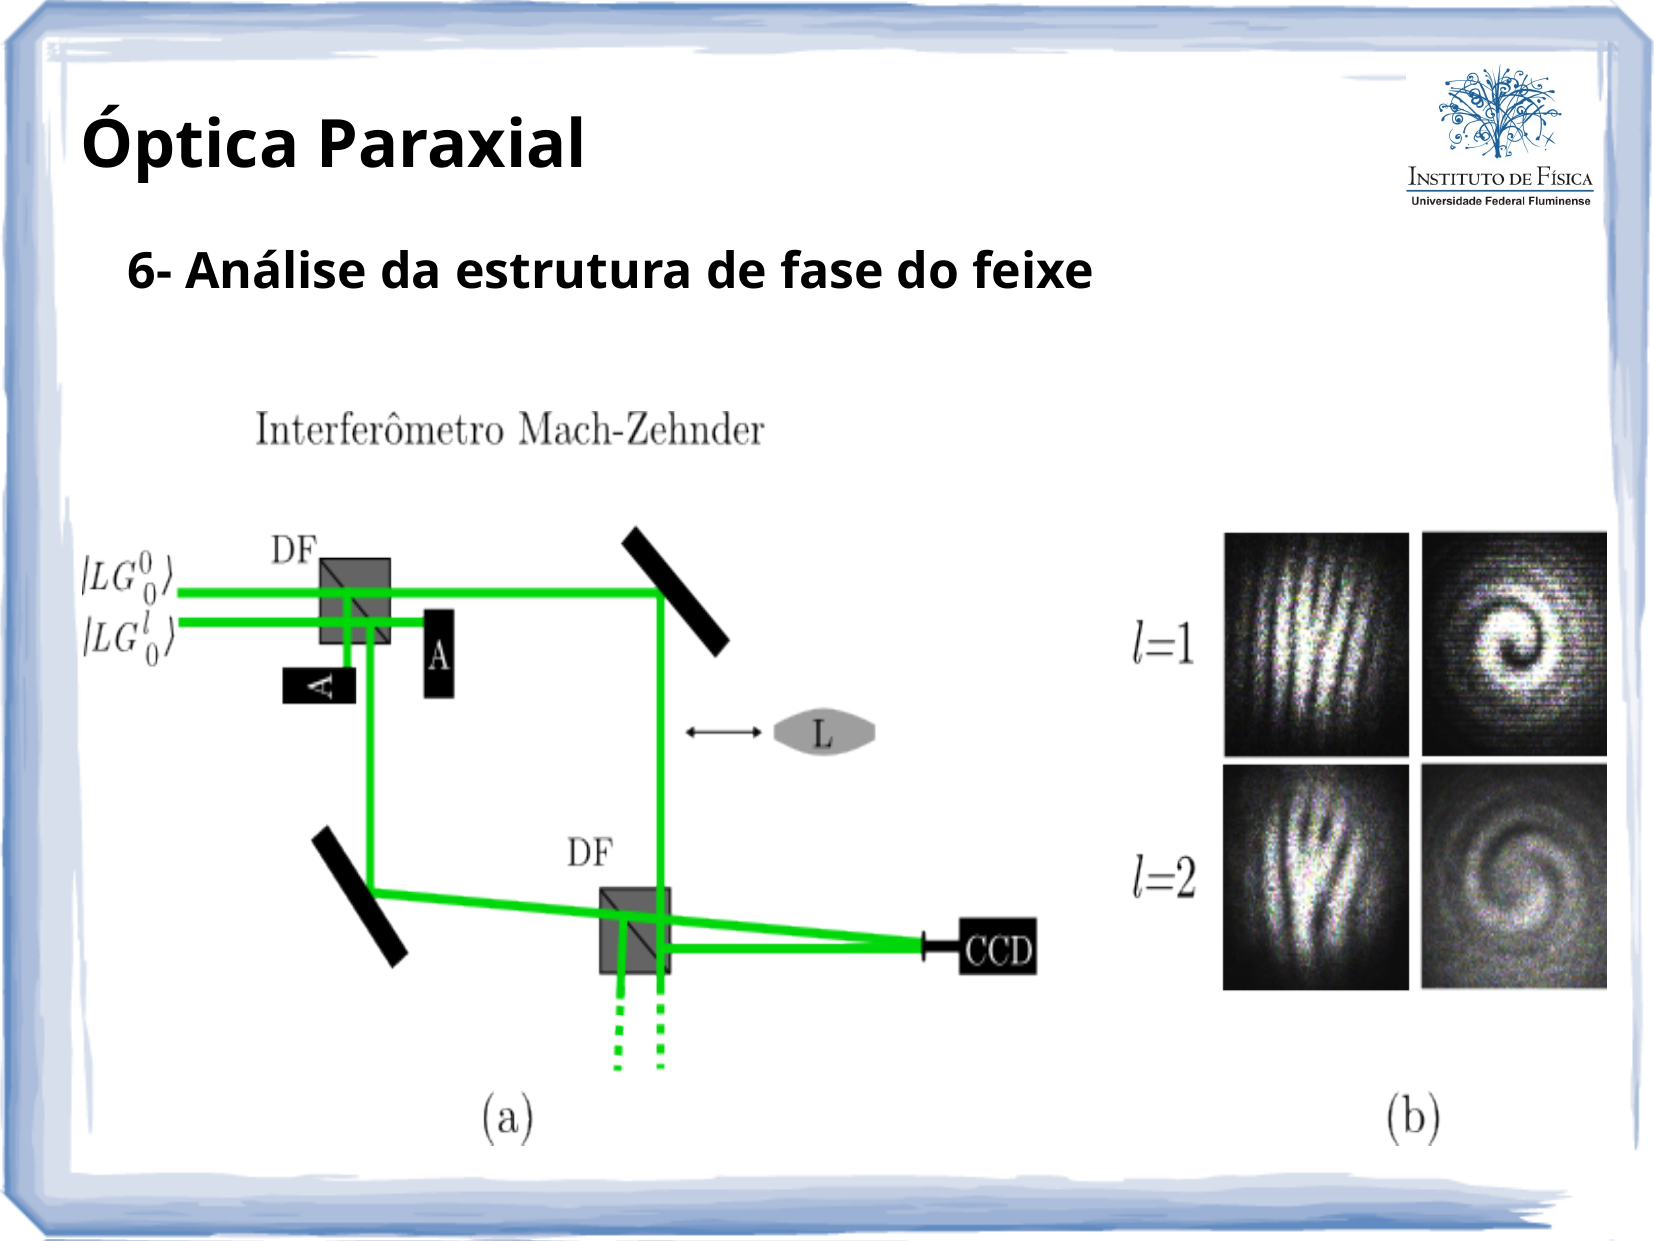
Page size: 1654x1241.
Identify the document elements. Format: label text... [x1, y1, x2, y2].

picture [0, 0, 1654, 1241]
text_box 6- Análise da estrutura de fase do feixe [112, 227, 1589, 326]
text_box Óptica Paraxial [65, 88, 633, 181]
